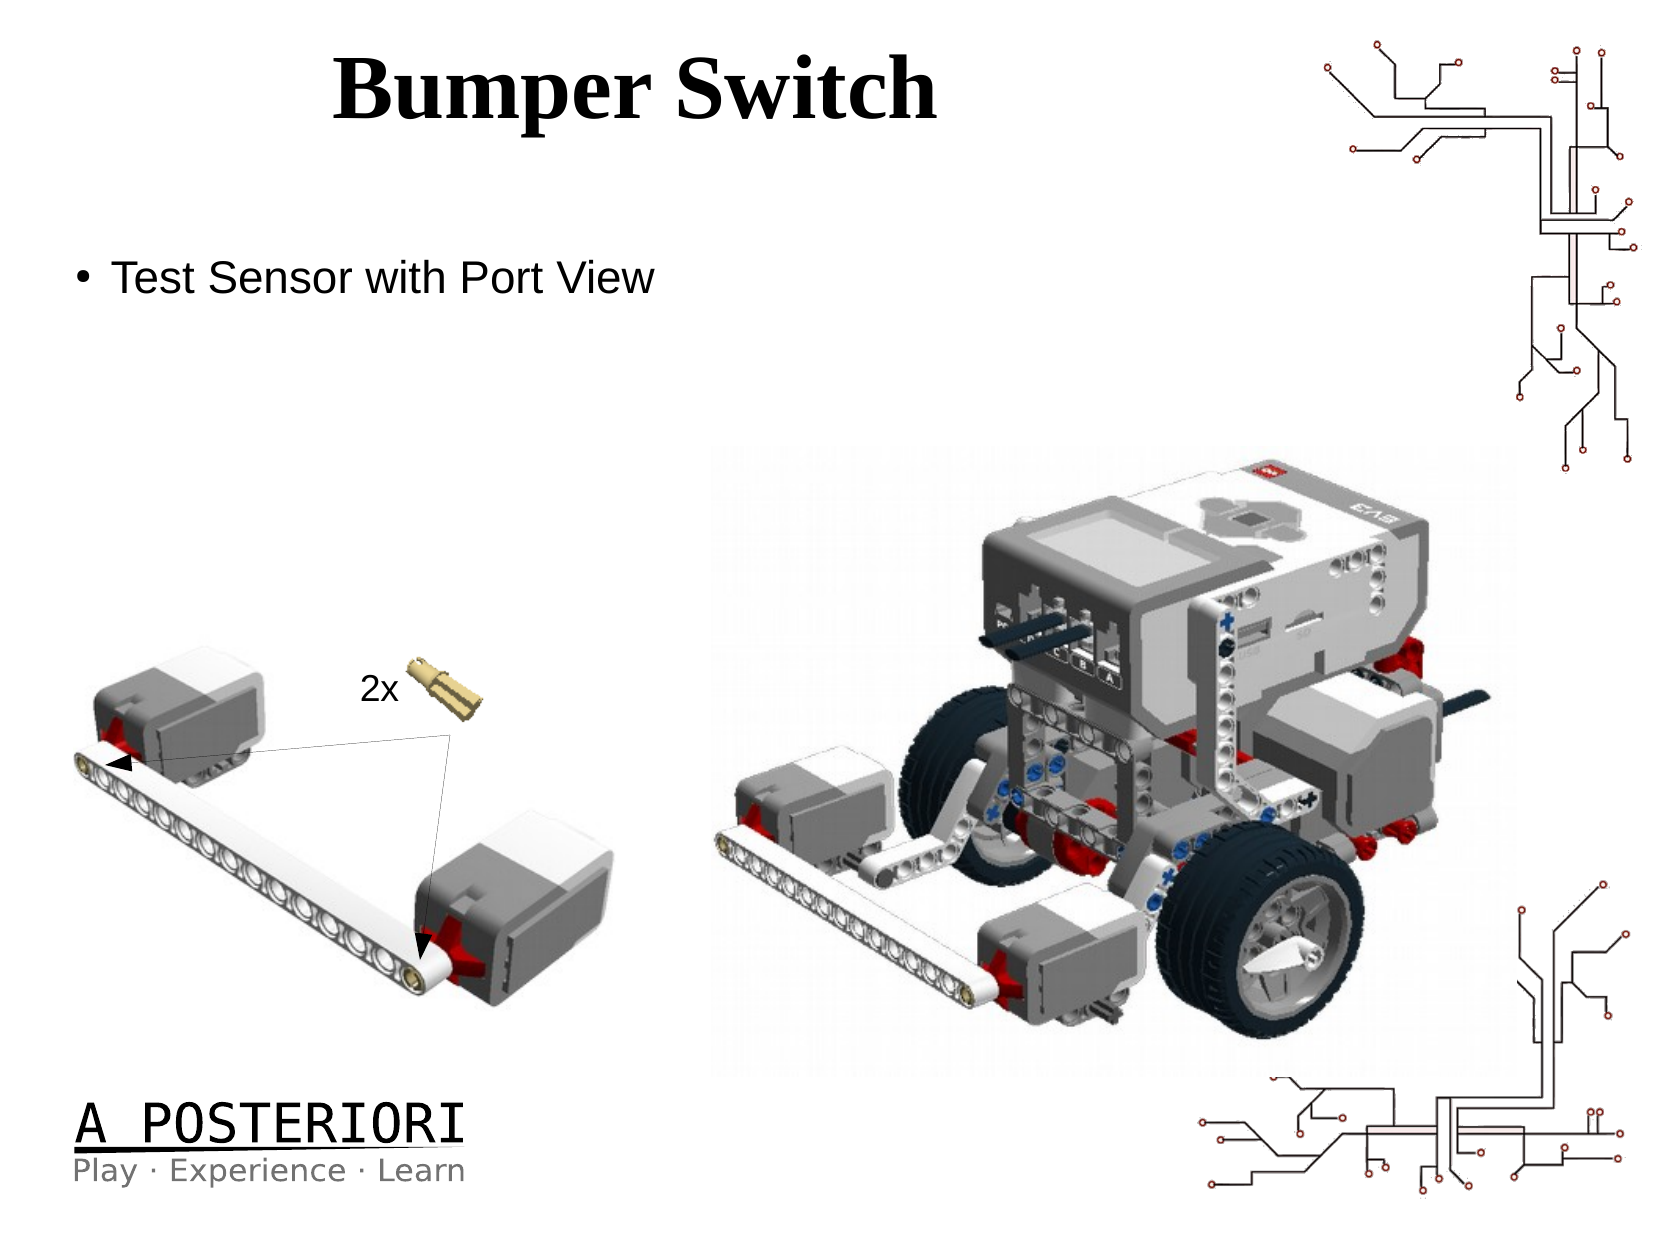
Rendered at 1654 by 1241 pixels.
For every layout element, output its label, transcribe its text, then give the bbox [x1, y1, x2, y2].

title Bumper Switch [11, 0, 1261, 190]
picture [711, 35, 1643, 1201]
picture [73, 623, 616, 1031]
text_box Test Sensor with Port View [60, 193, 1210, 1006]
picture [73, 1101, 466, 1189]
text_box 2x [345, 660, 421, 717]
